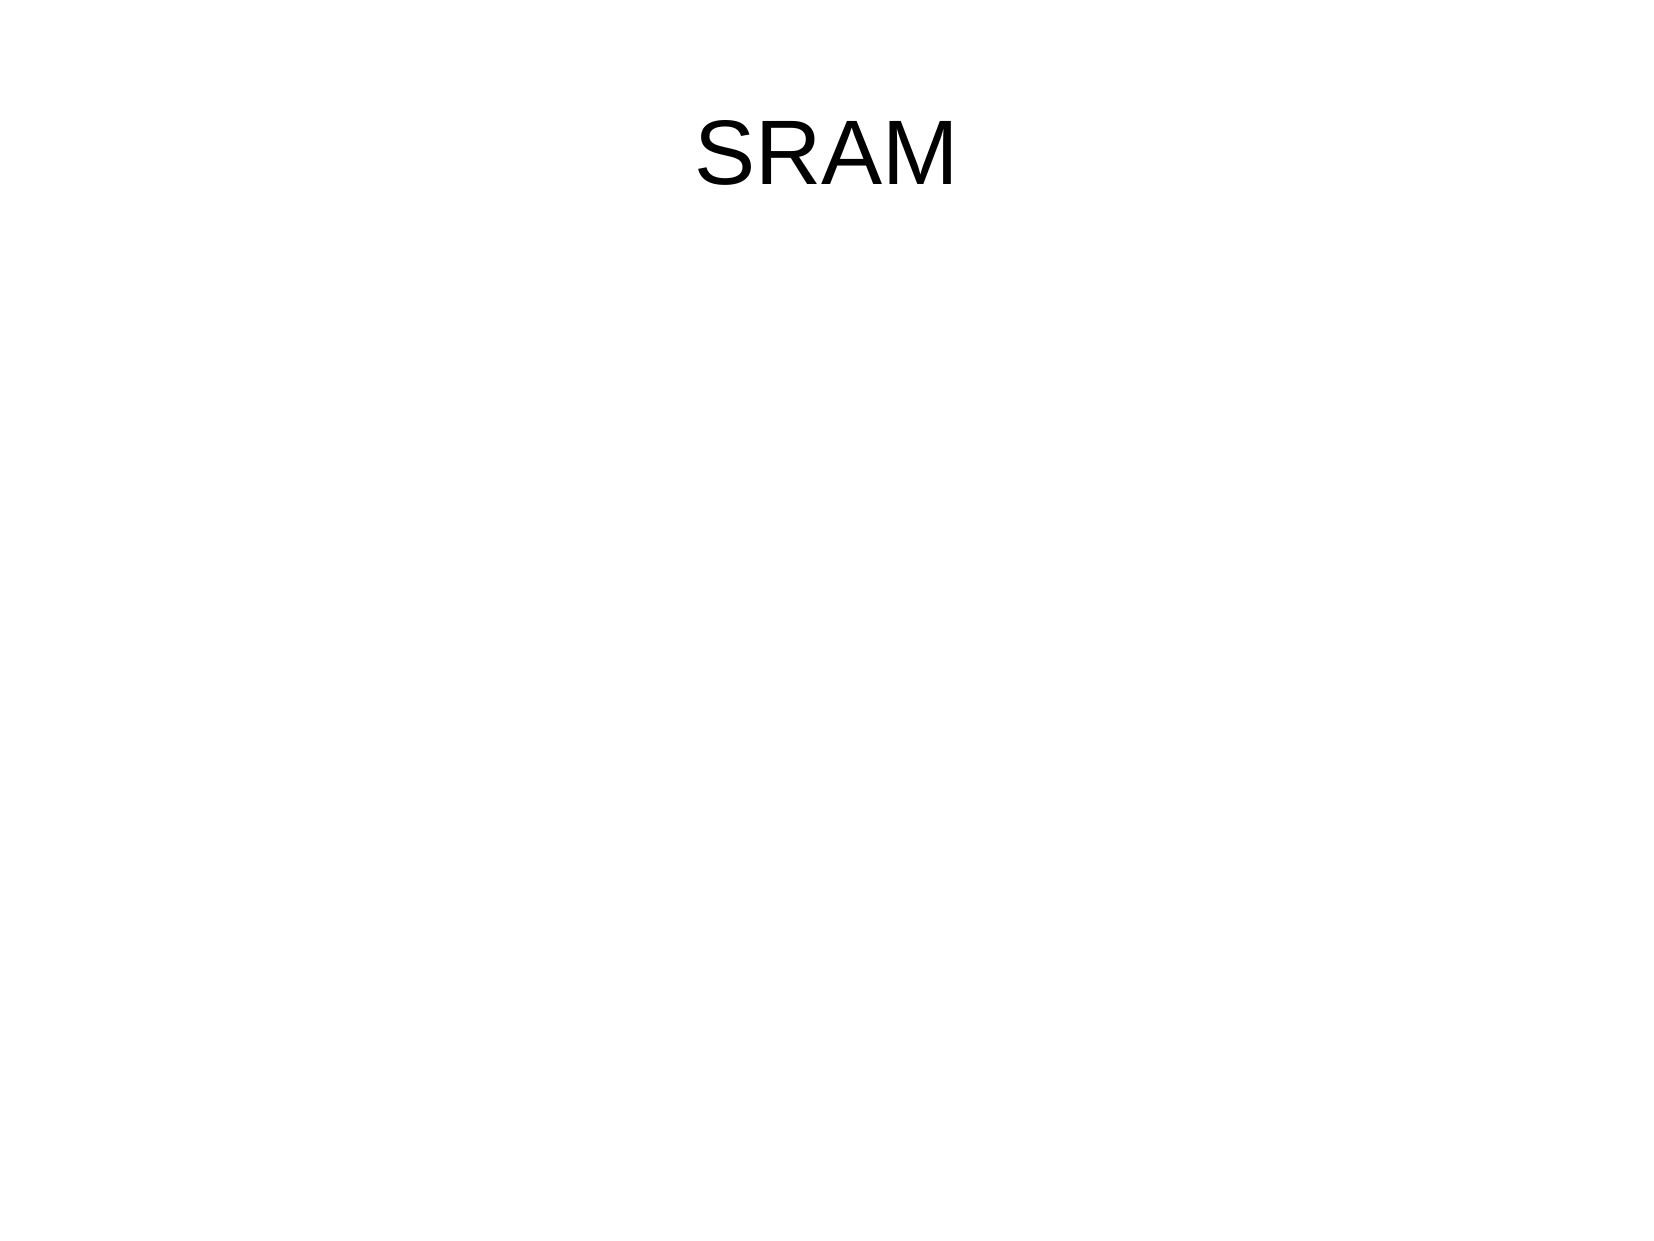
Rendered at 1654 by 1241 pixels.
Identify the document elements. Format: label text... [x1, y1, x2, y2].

title SRAM [82, 49, 1571, 257]
